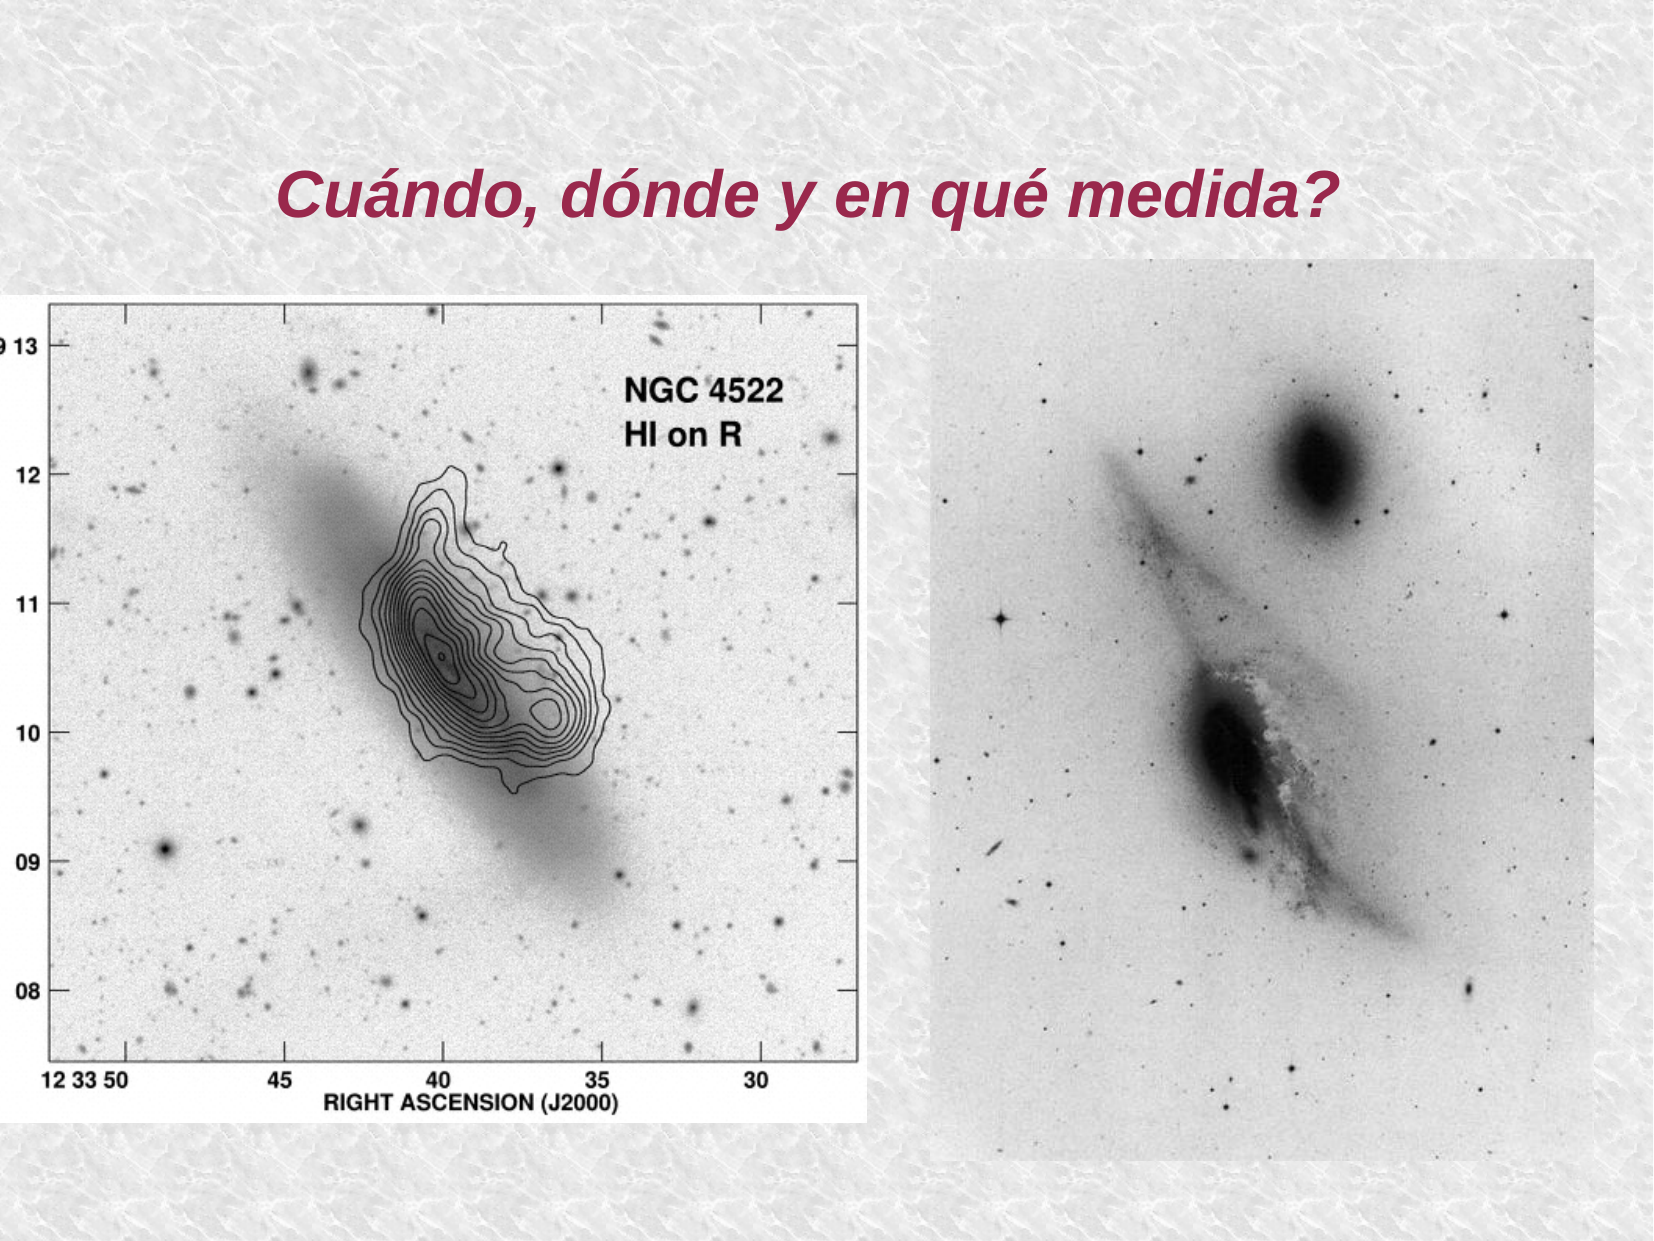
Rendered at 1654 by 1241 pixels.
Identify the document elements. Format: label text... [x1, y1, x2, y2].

picture [0, 0, 1654, 1241]
title Cuándo, dónde y en qué medida? [82, 90, 1535, 298]
